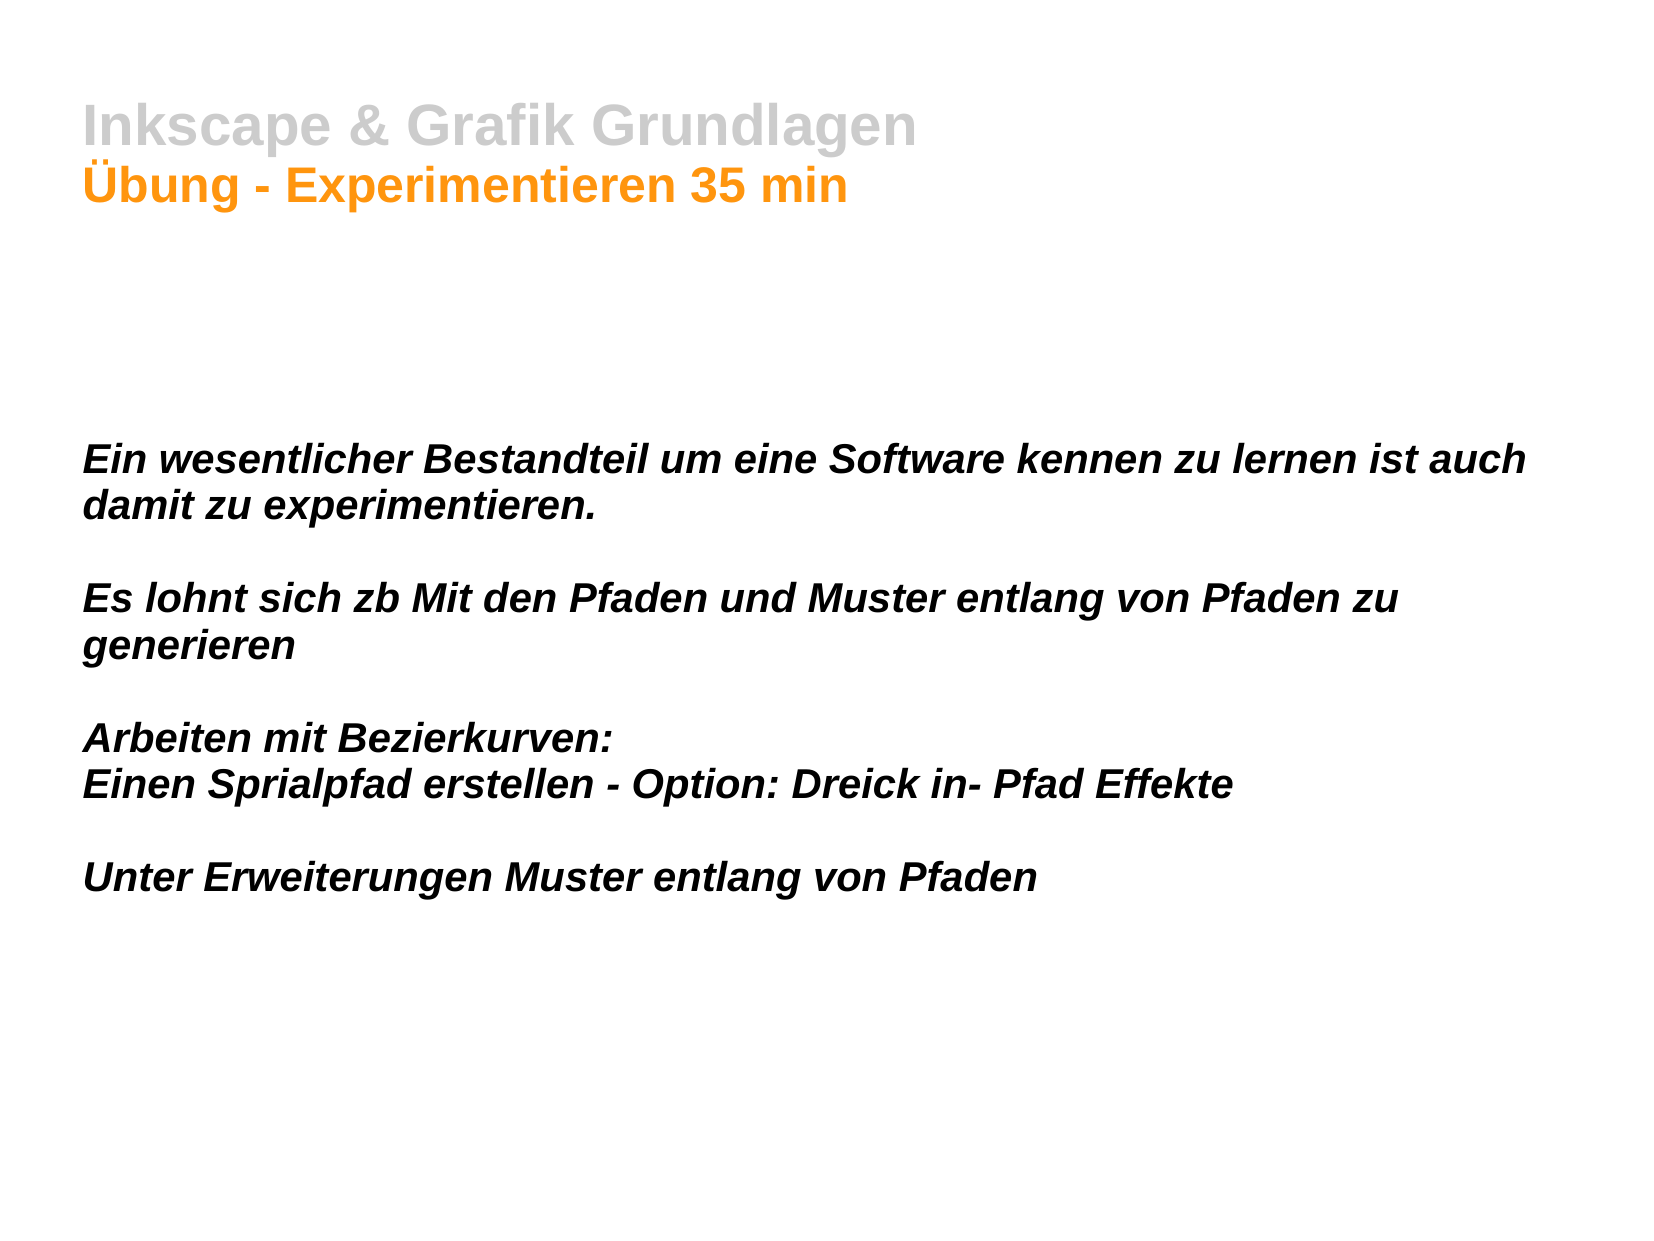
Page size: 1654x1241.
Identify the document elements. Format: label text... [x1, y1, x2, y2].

subtitle Ein wesentlicher Bestandteil um eine Software kennen zu lernen ist auch damit zu experimentieren. Es lohnt sich zb Mit den Pfaden und Muster entlang von Pfaden zu generieren Arbeiten mit Bezierkurven: Einen Sprialpfad erstellen - Option: Dreick in- Pfad Effekte Unter Erweiterungen Muster entlang von Pfaden [82, 297, 1571, 1132]
title Inkscape & Grafik Grundlagen Übung - Experimentieren 35 min [82, 49, 1571, 257]
